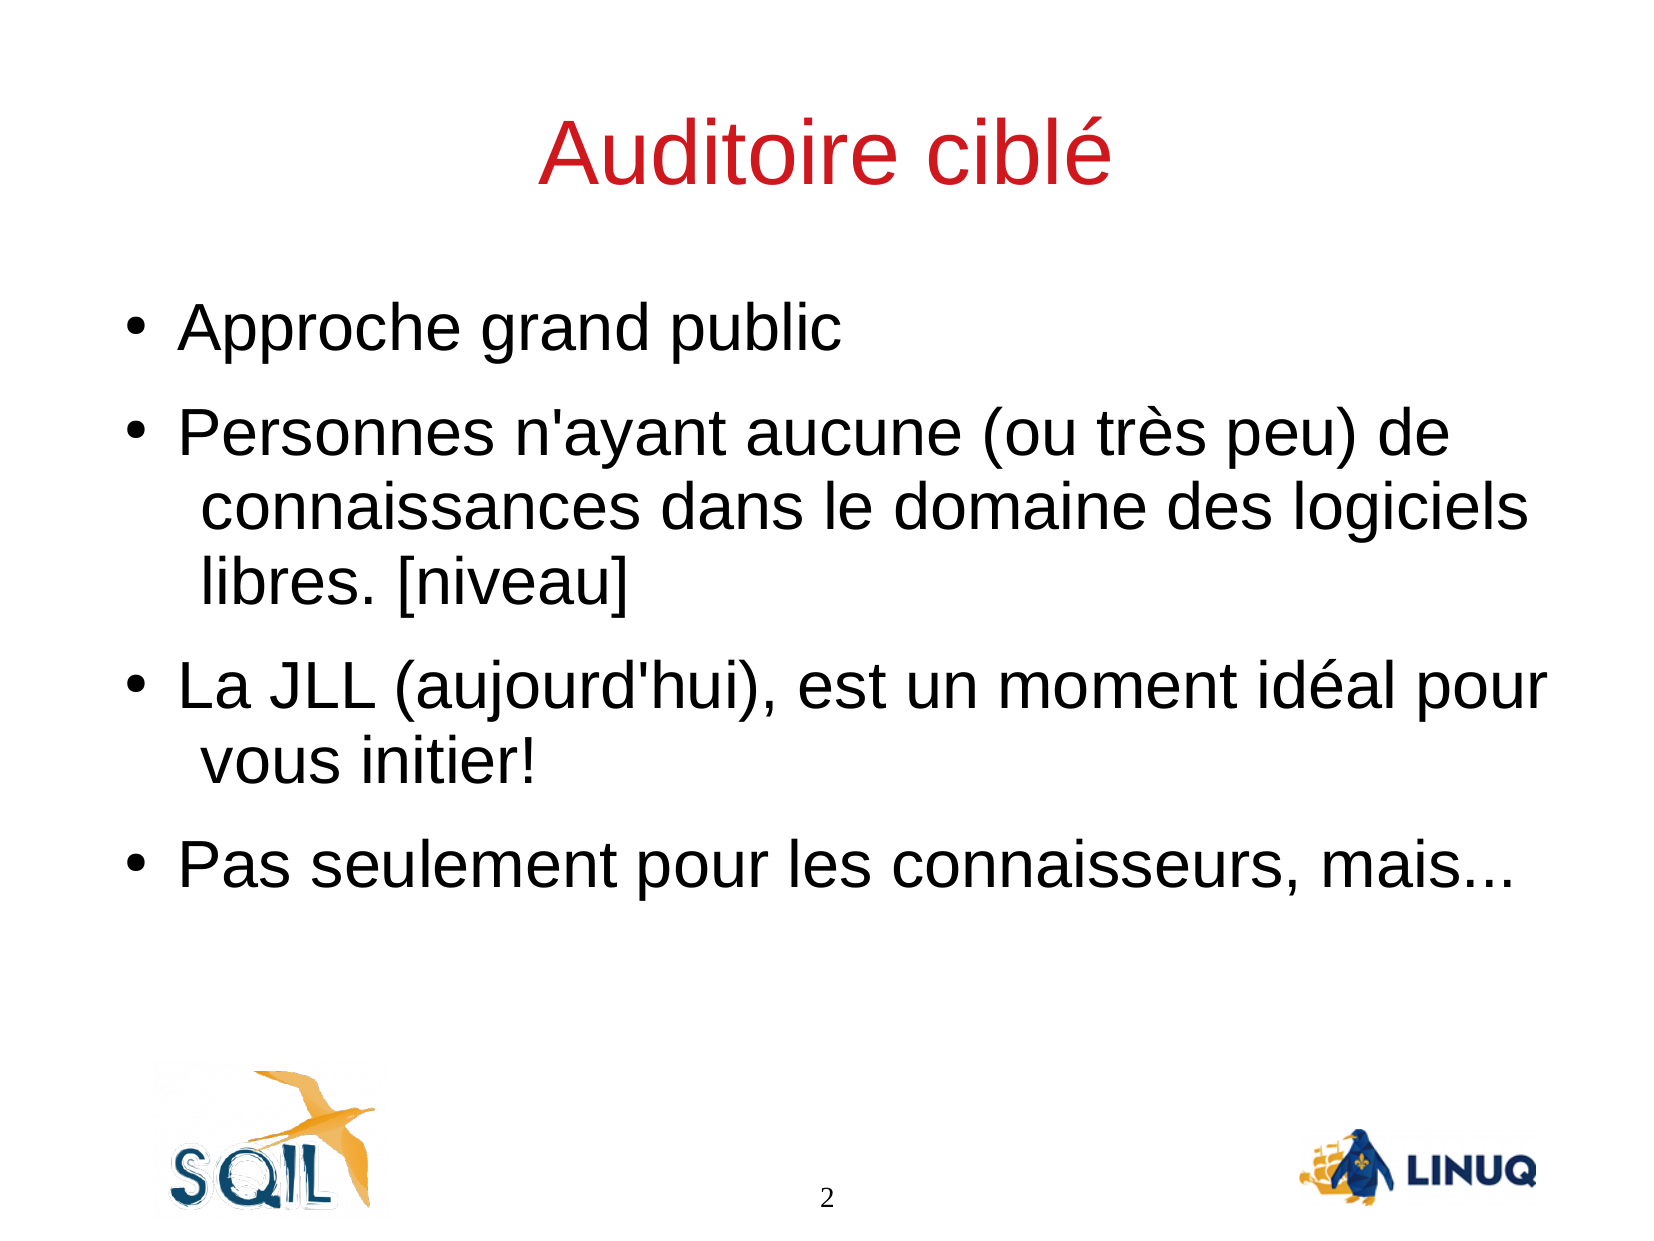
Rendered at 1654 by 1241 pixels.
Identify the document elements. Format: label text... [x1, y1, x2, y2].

picture [1299, 1129, 1536, 1206]
picture [153, 1060, 390, 1220]
title Auditoire ciblé [82, 49, 1571, 257]
list Approche grand public Personnes n'ayant aucune (ou très peu) de connaissances dans le domaine des logiciels libres. [niveau] La JLL (aujourd'hui), est un moment idéal pour vous initier! Pas seulement pour les connaisseurs, mais... [82, 290, 1571, 1010]
